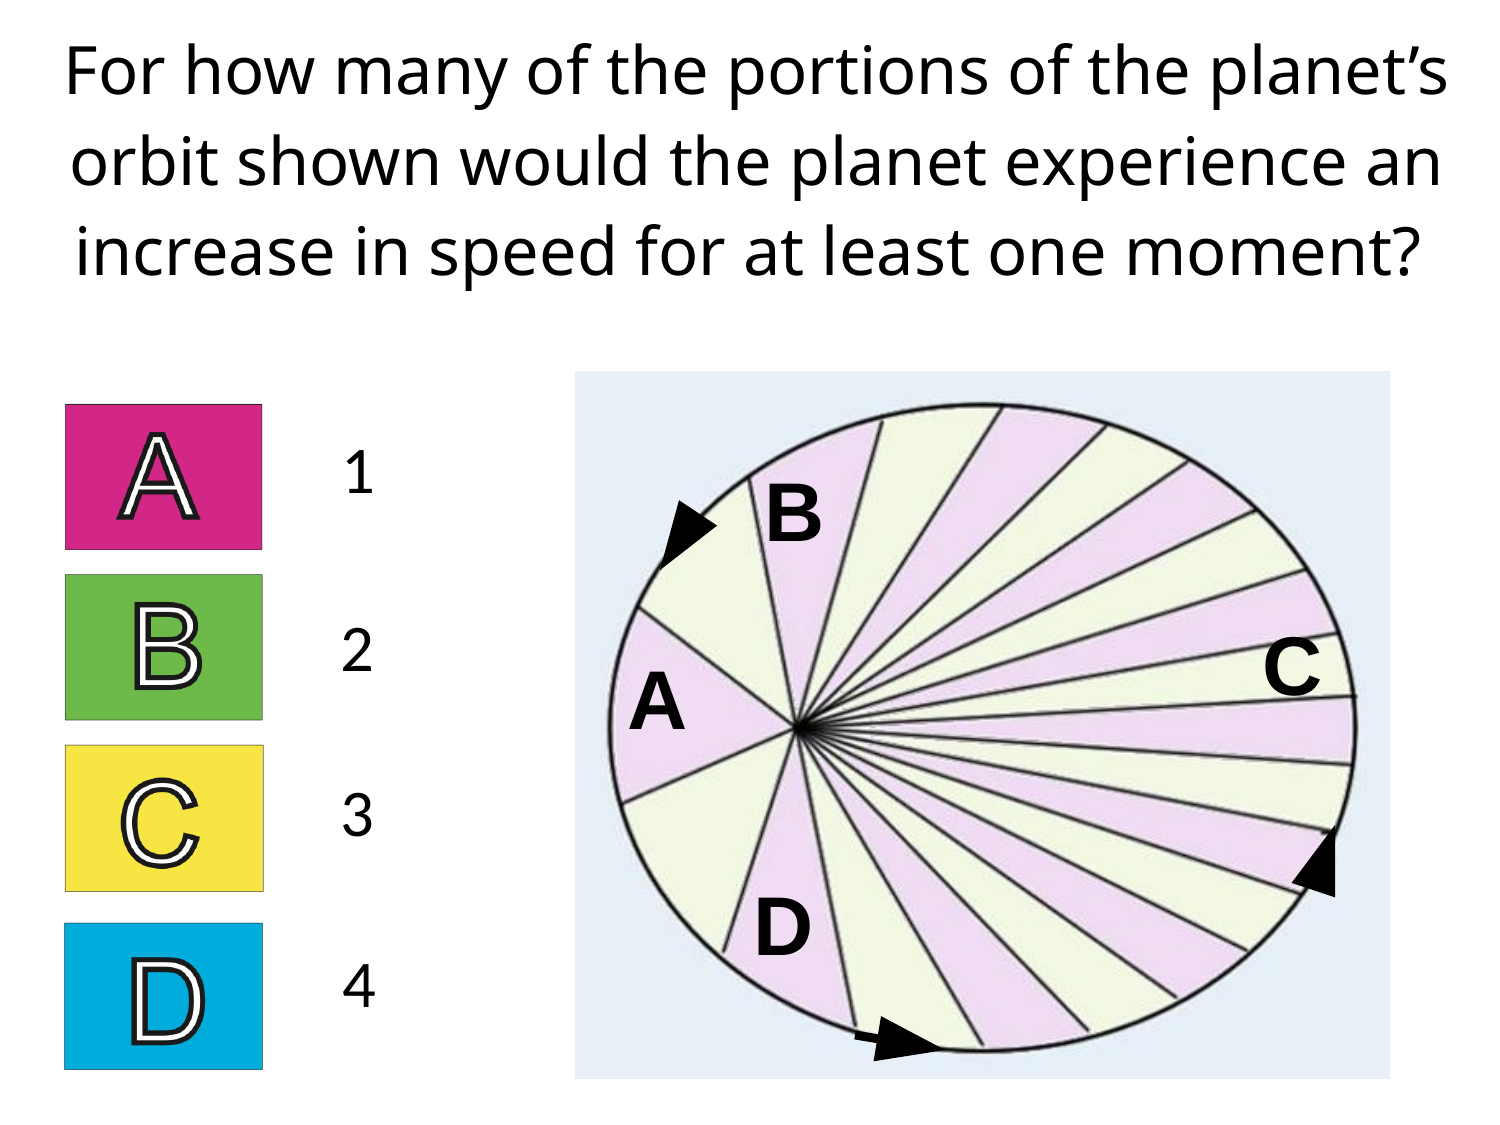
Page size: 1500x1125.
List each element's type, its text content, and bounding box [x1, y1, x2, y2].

text_box 2 [325, 597, 390, 692]
text_box 1 [326, 419, 391, 515]
text_box 3 [325, 762, 390, 858]
text_box 4 [327, 933, 392, 1029]
text_box B [750, 458, 836, 582]
picture [63, 401, 264, 552]
text_box A [612, 647, 733, 771]
picture [63, 921, 264, 1071]
text_box D [738, 873, 825, 997]
picture [63, 572, 264, 722]
picture [575, 371, 1390, 1080]
text_box C [1247, 612, 1368, 737]
title For how many of the portions of the planet’s orbit shown would the planet experience an increase in speed for at least one moment? [45, 42, 1471, 276]
picture [63, 743, 265, 893]
